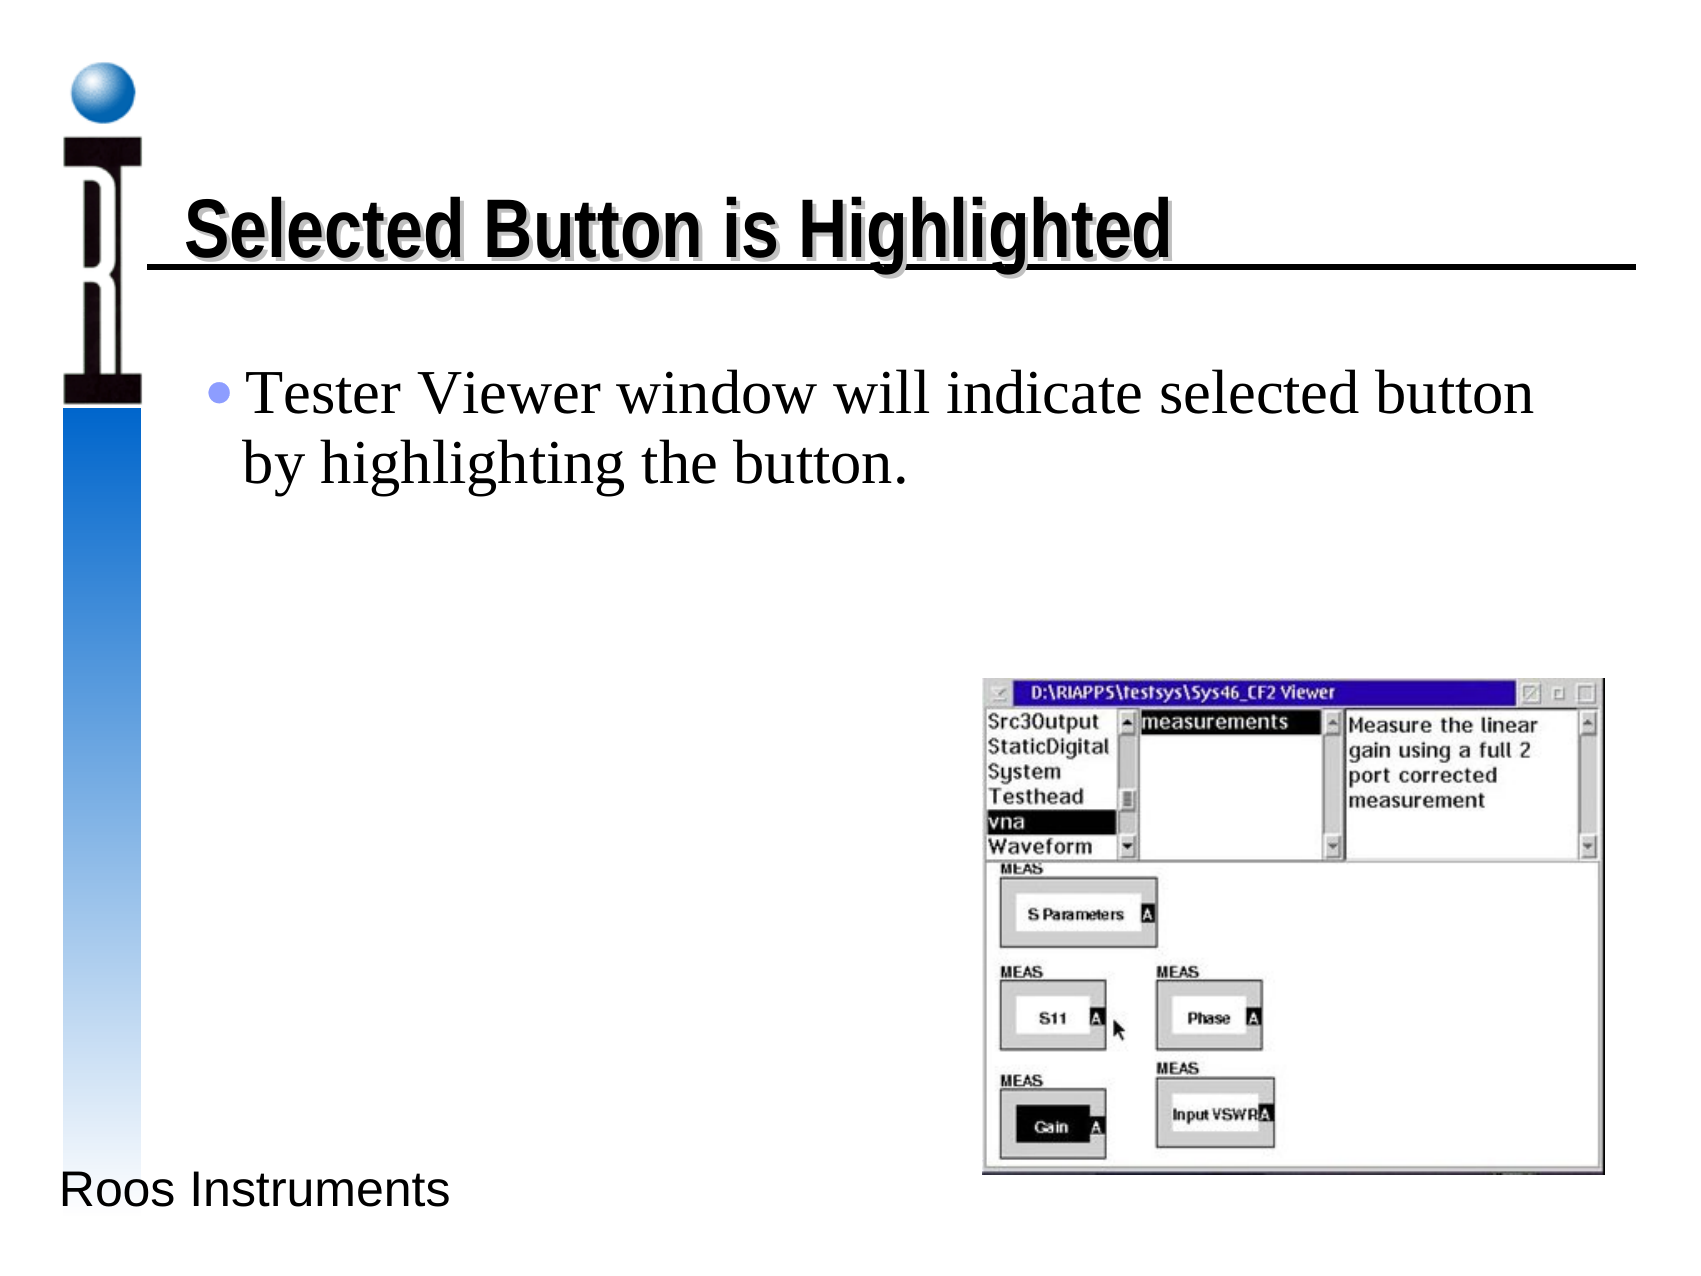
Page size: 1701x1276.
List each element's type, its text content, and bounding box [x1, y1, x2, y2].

text_box Selected Button is Highlighted [184, 92, 1539, 272]
picture [982, 678, 1605, 1175]
text_box Tester Viewer window will indicate selected button by highlighting the button. [192, 358, 1550, 499]
picture [59, 58, 147, 411]
